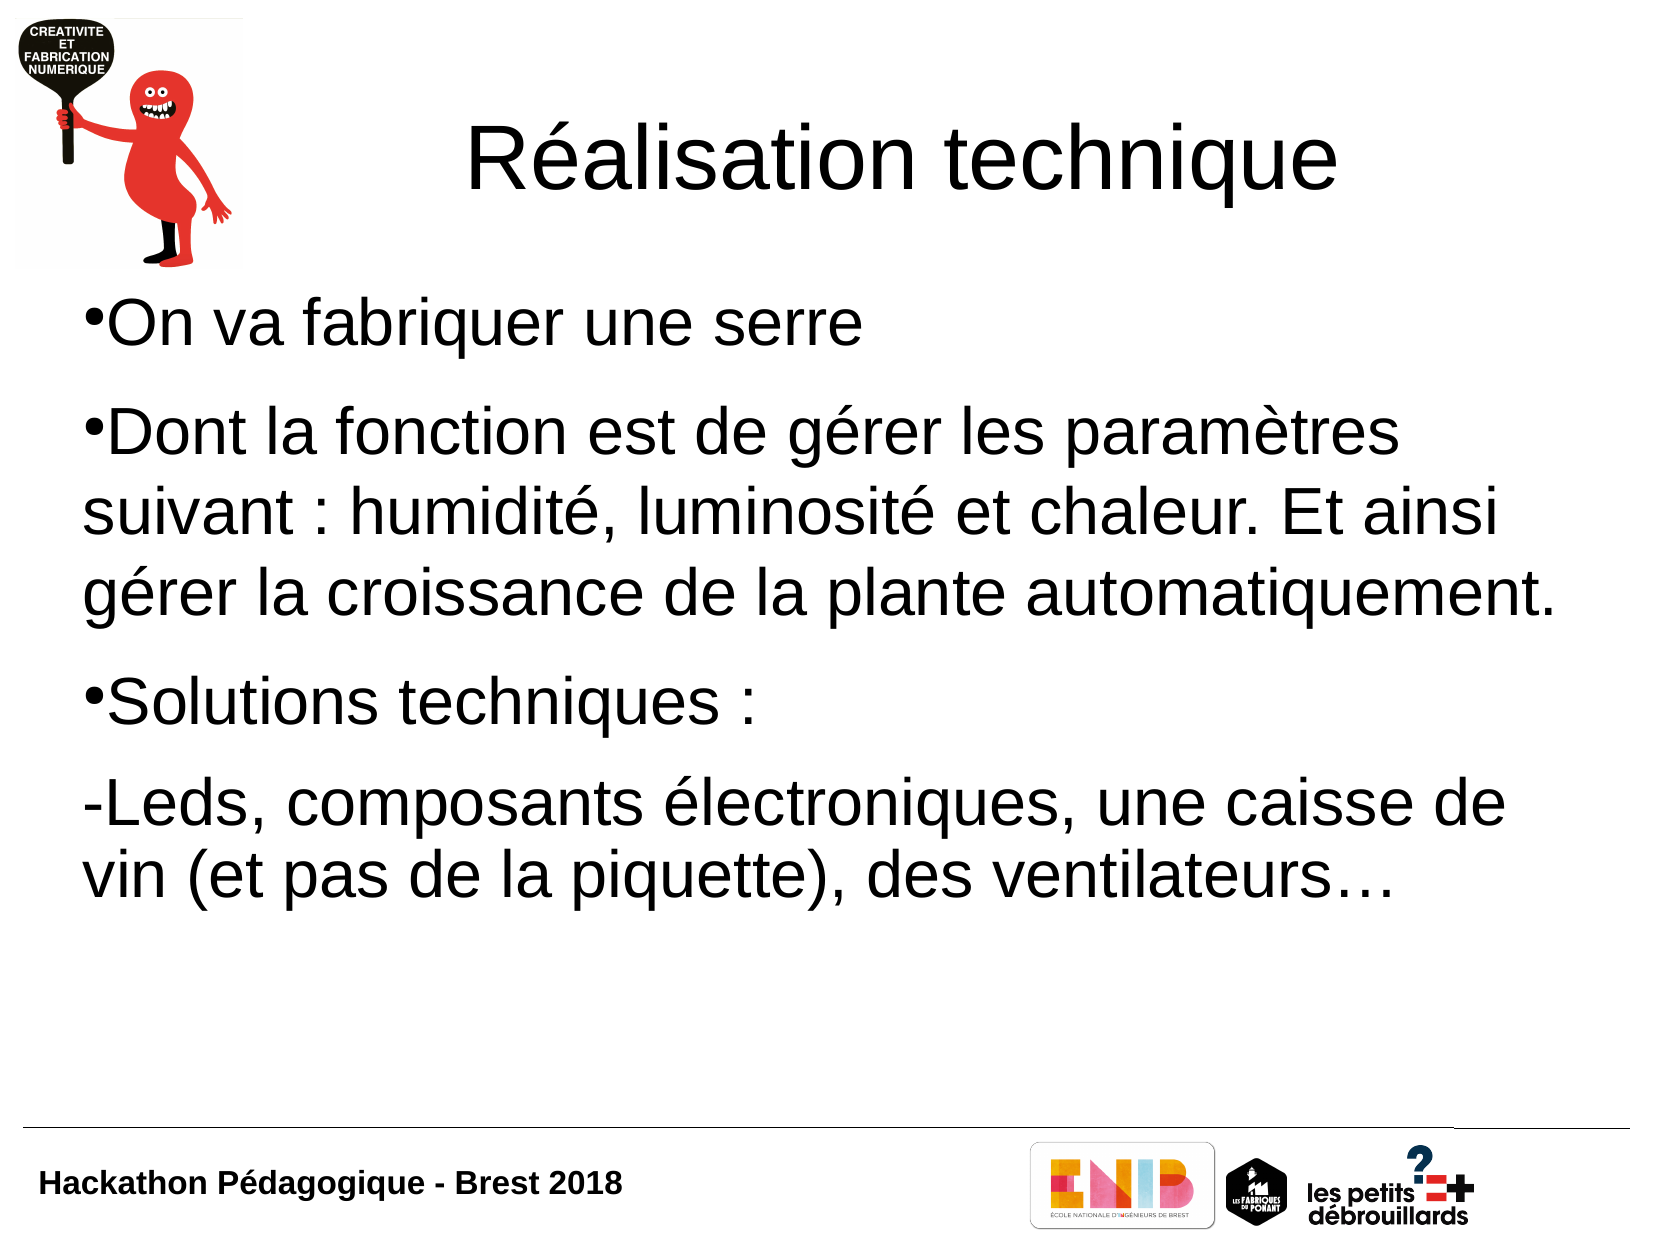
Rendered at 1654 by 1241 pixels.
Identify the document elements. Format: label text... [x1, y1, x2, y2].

picture [1015, 1127, 1287, 1241]
picture [15, 18, 243, 269]
title Réalisation technique [236, 49, 1571, 257]
list On va fabriquer une serre Dont la fonction est de gérer les paramètres suivant : humidité, luminosité et chaleur. Et ainsi gérer la croissance de la plante automatiquement. Solutions techniques : -Leds, composants électroniques, une caisse de vin (et pas de la piquette), des ventilateurs… [82, 278, 1571, 1097]
text_box Hackathon Pédagogique - Brest 2018 [23, 1157, 945, 1211]
picture [1308, 1145, 1474, 1225]
